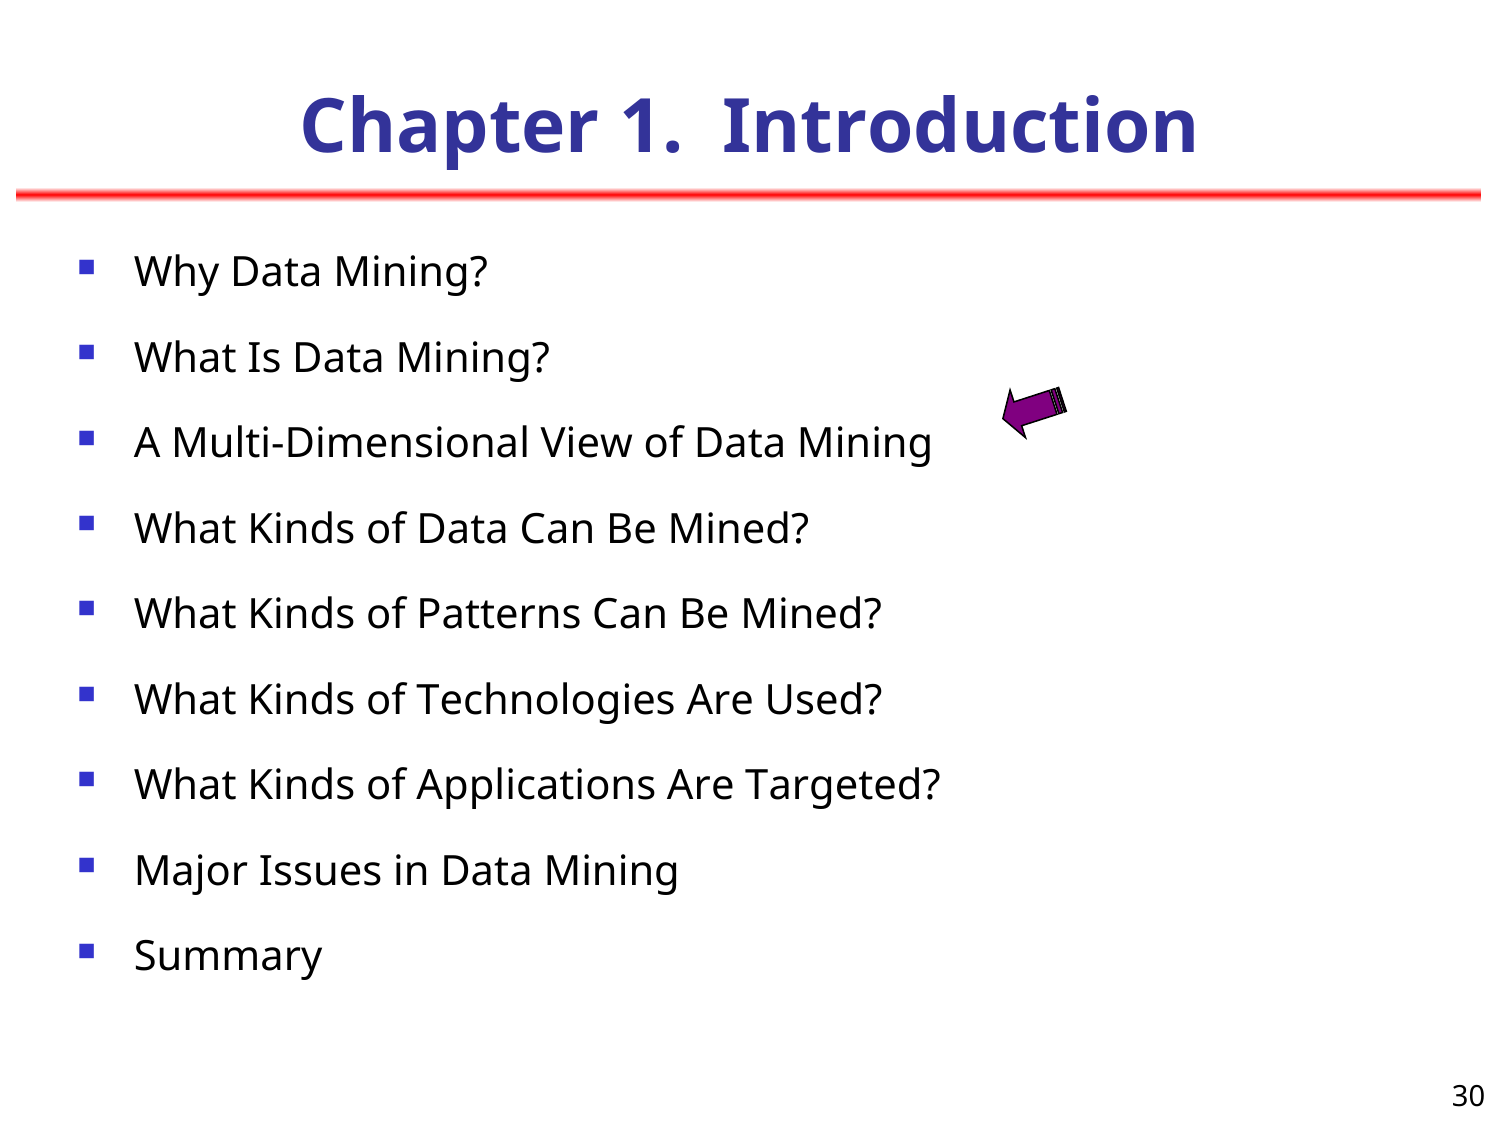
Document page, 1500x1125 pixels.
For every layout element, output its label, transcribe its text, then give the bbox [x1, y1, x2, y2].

title Chapter 1. Introduction [62, 37, 1438, 175]
text_box <number> [1187, 1050, 1500, 1125]
list Why Data Mining? What Is Data Mining? A Multi-Dimensional View of Data Mining What Kinds of Data Can Be Mined? What Kinds of Patterns Can Be Mined? What Kinds of Technologies Are Used? What Kinds of Applications Are Targeted? Major Issues in Data Mining Summary [62, 212, 1413, 1075]
text_box [1002, 387, 1067, 438]
